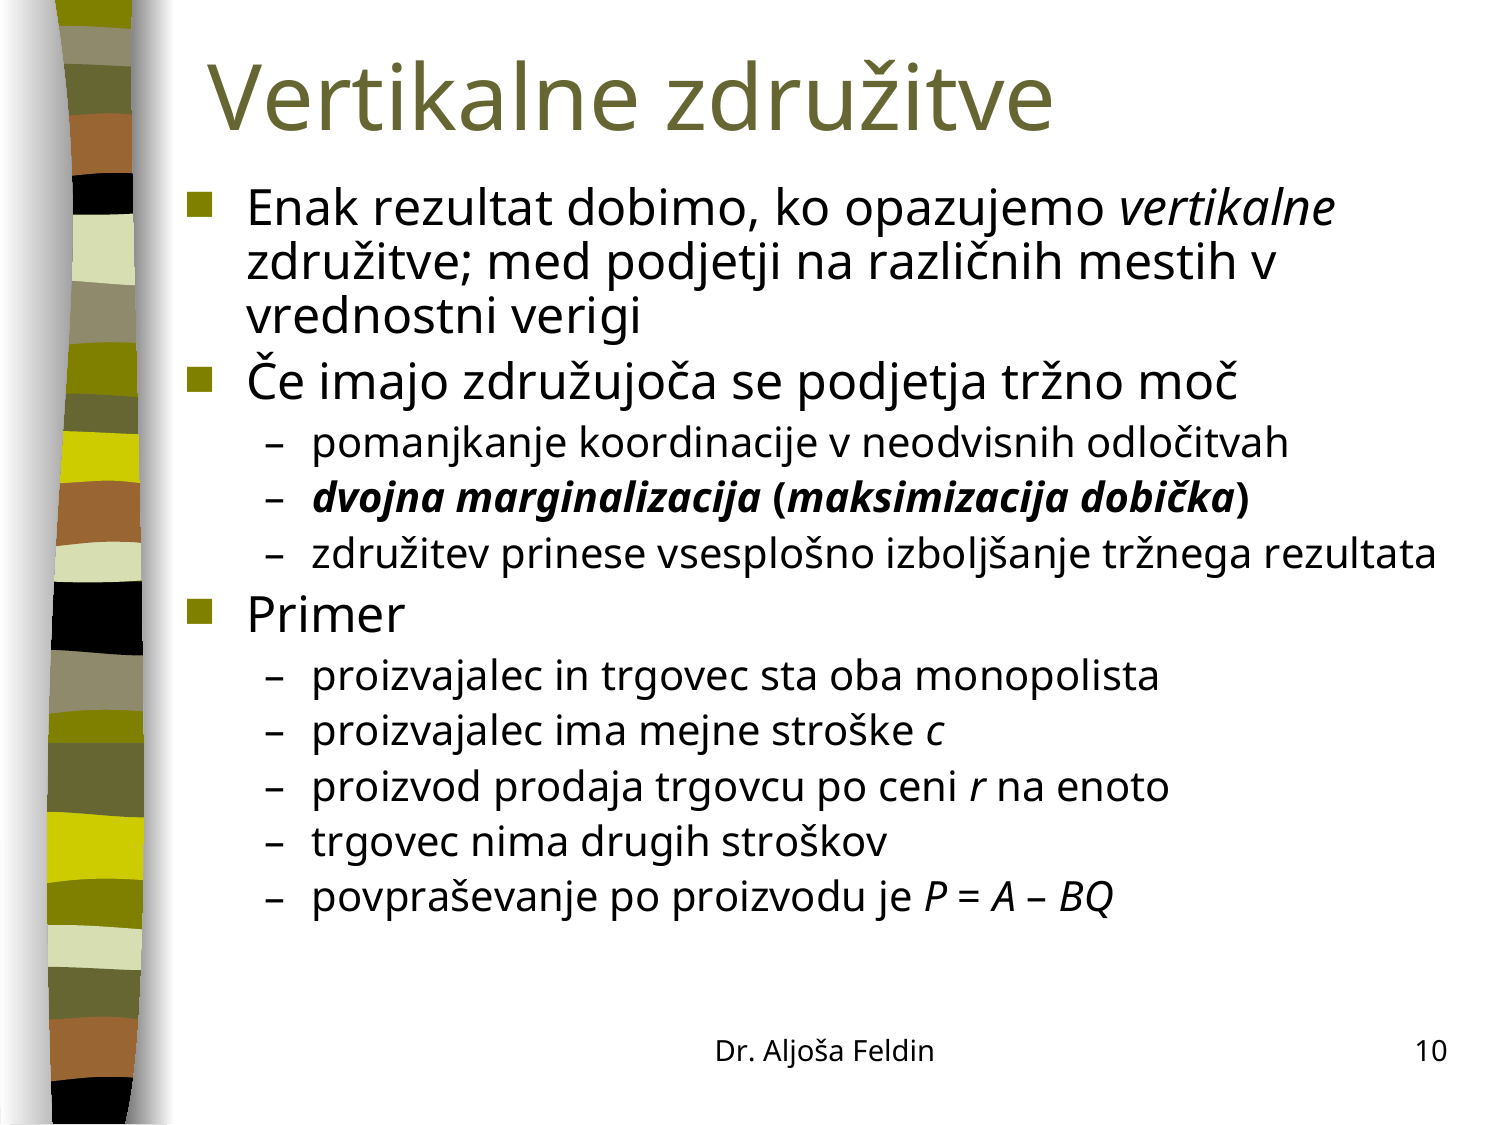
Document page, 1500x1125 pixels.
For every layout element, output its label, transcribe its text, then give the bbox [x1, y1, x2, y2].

text_box Dr. Aljoša Feldin [587, 1025, 1063, 1101]
title Vertikalne združitve [192, 0, 1468, 174]
text_box <number> [1149, 1025, 1463, 1101]
list Enak rezultat dobimo, ko opazujemo vertikalne združitve; med podjetji na različnih mestih v vrednostni verigi Če imajo združujoča se podjetja tržno moč pomanjkanje koordinacije v neodvisnih odločitvah dvojna marginalizacija (maksimizacija dobička) združitev prinese vsesplošno izboljšanje tržnega rezultata Primer proizvajalec in trgovec sta oba monopolista proizvajalec ima mejne stroške c proizvod prodaja trgovcu po ceni r na enoto trgovec nima drugih stroškov povpraševanje po proizvodu je P = A – BQ [174, 174, 1476, 938]
